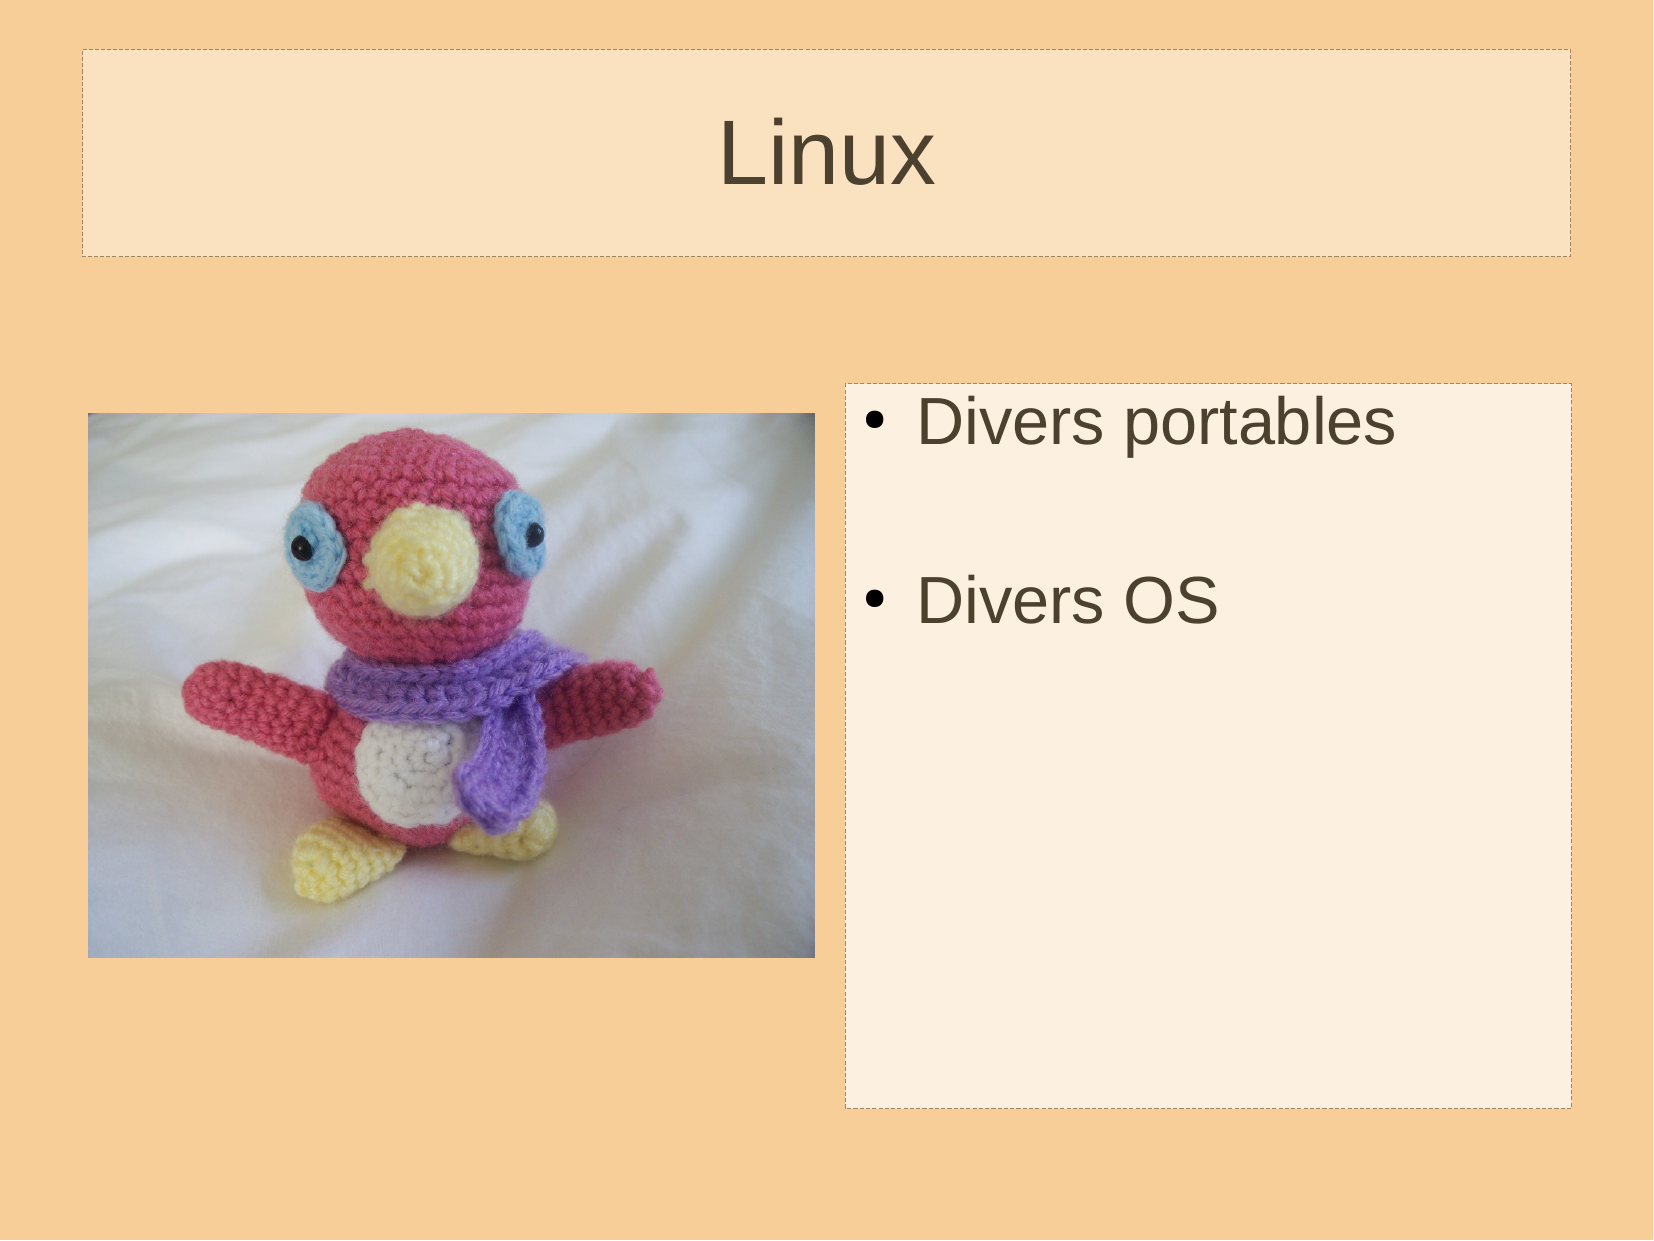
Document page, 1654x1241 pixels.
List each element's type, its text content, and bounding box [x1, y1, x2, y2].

list Divers portables Divers OS [845, 383, 1572, 1109]
picture [88, 413, 815, 958]
title Linux [82, 49, 1571, 257]
